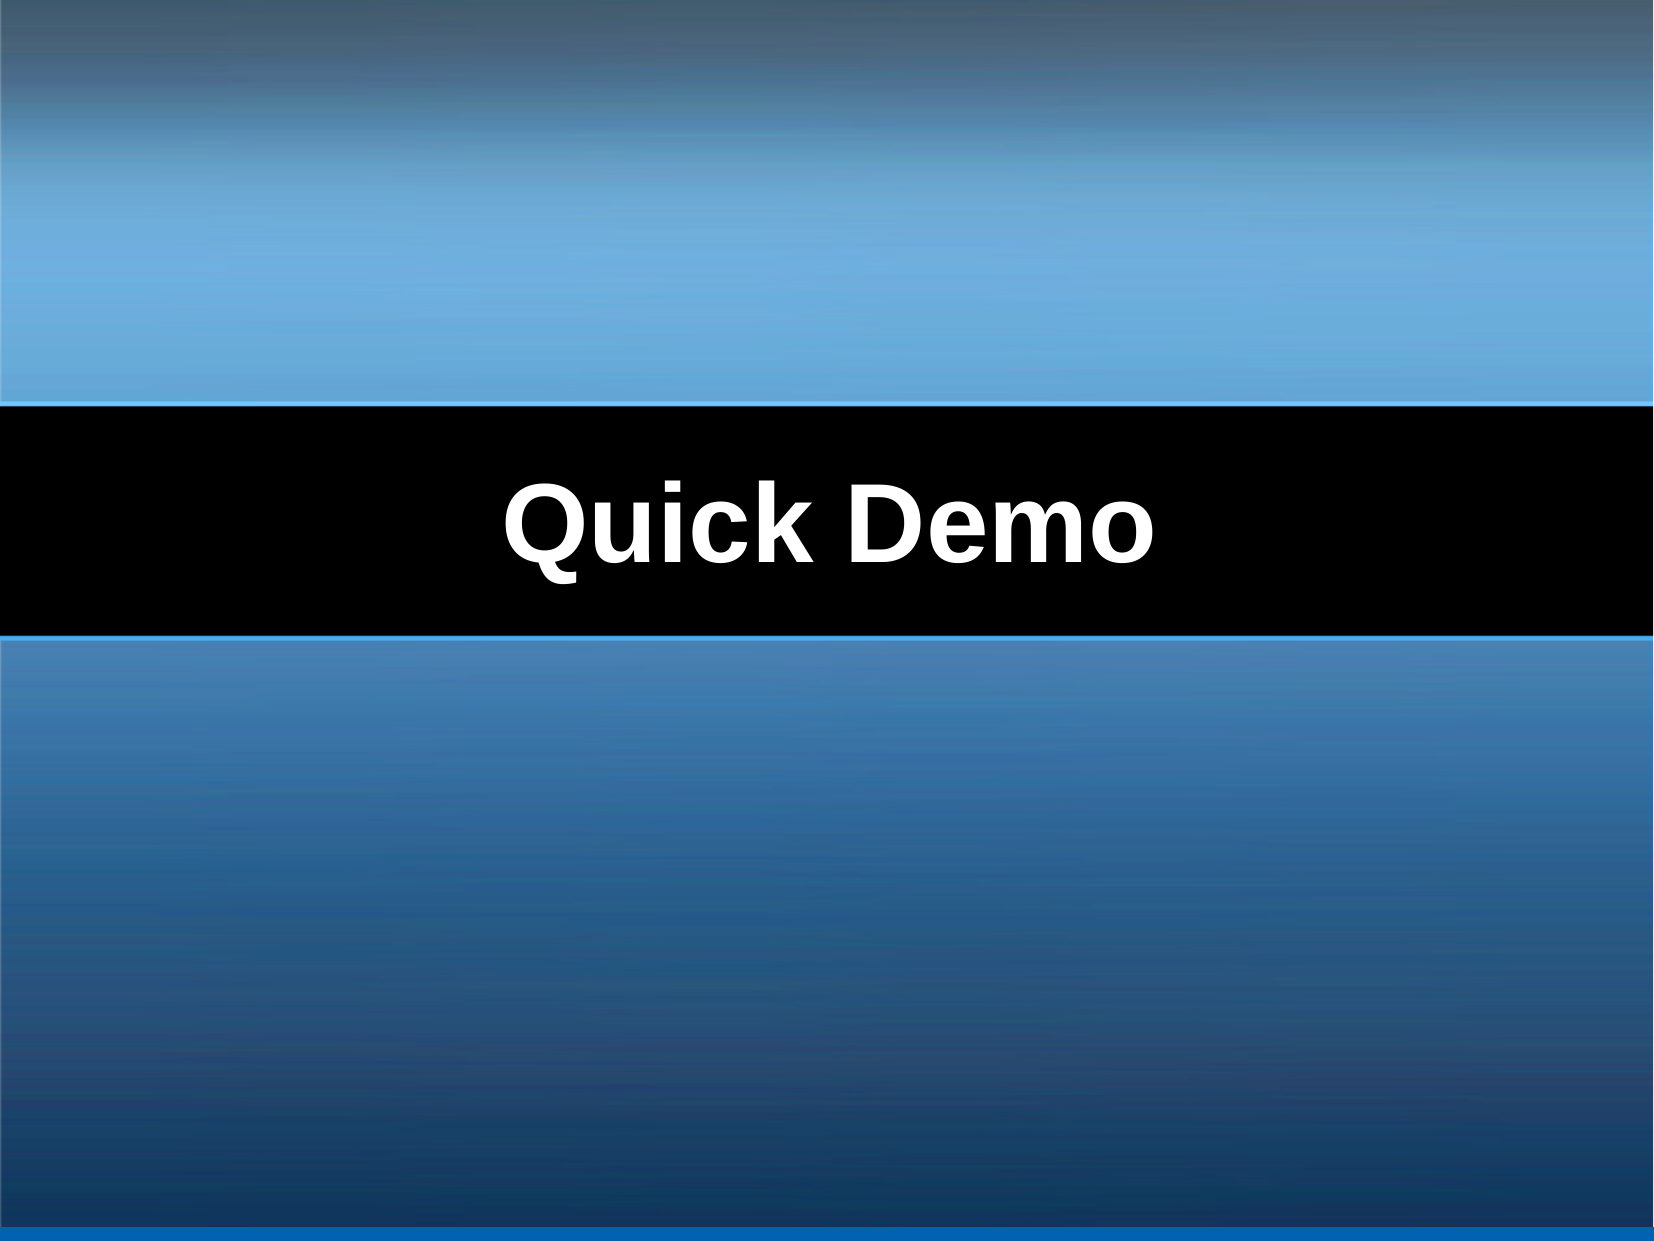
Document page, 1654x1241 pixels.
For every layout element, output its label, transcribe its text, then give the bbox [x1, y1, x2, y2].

picture [0, 0, 1654, 1227]
title Quick Demo [123, 419, 1536, 627]
